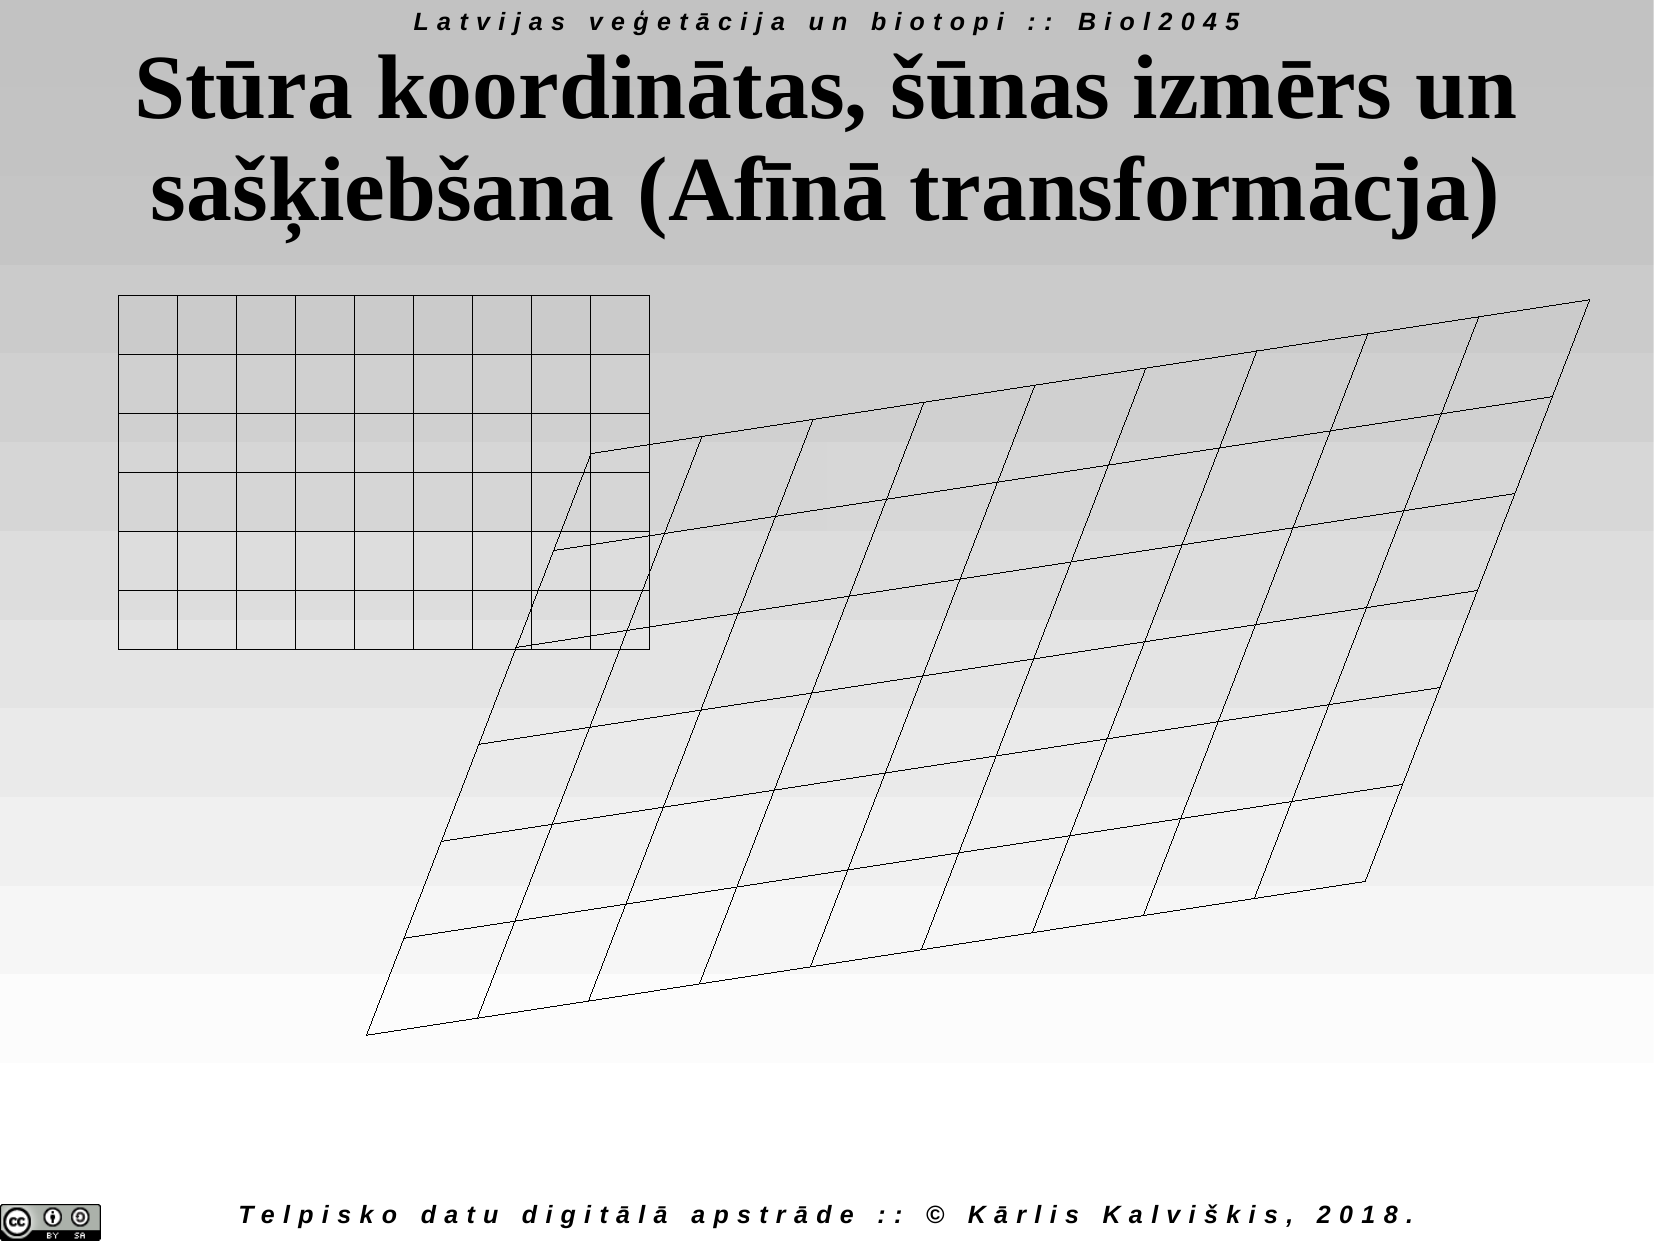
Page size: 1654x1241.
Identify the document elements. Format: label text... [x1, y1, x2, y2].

title Stūra koordinātas, šūnas izmērs un sašķiebšana (Afīnā transformācja) [29, 36, 1625, 241]
picture [0, 0, 1654, 1241]
